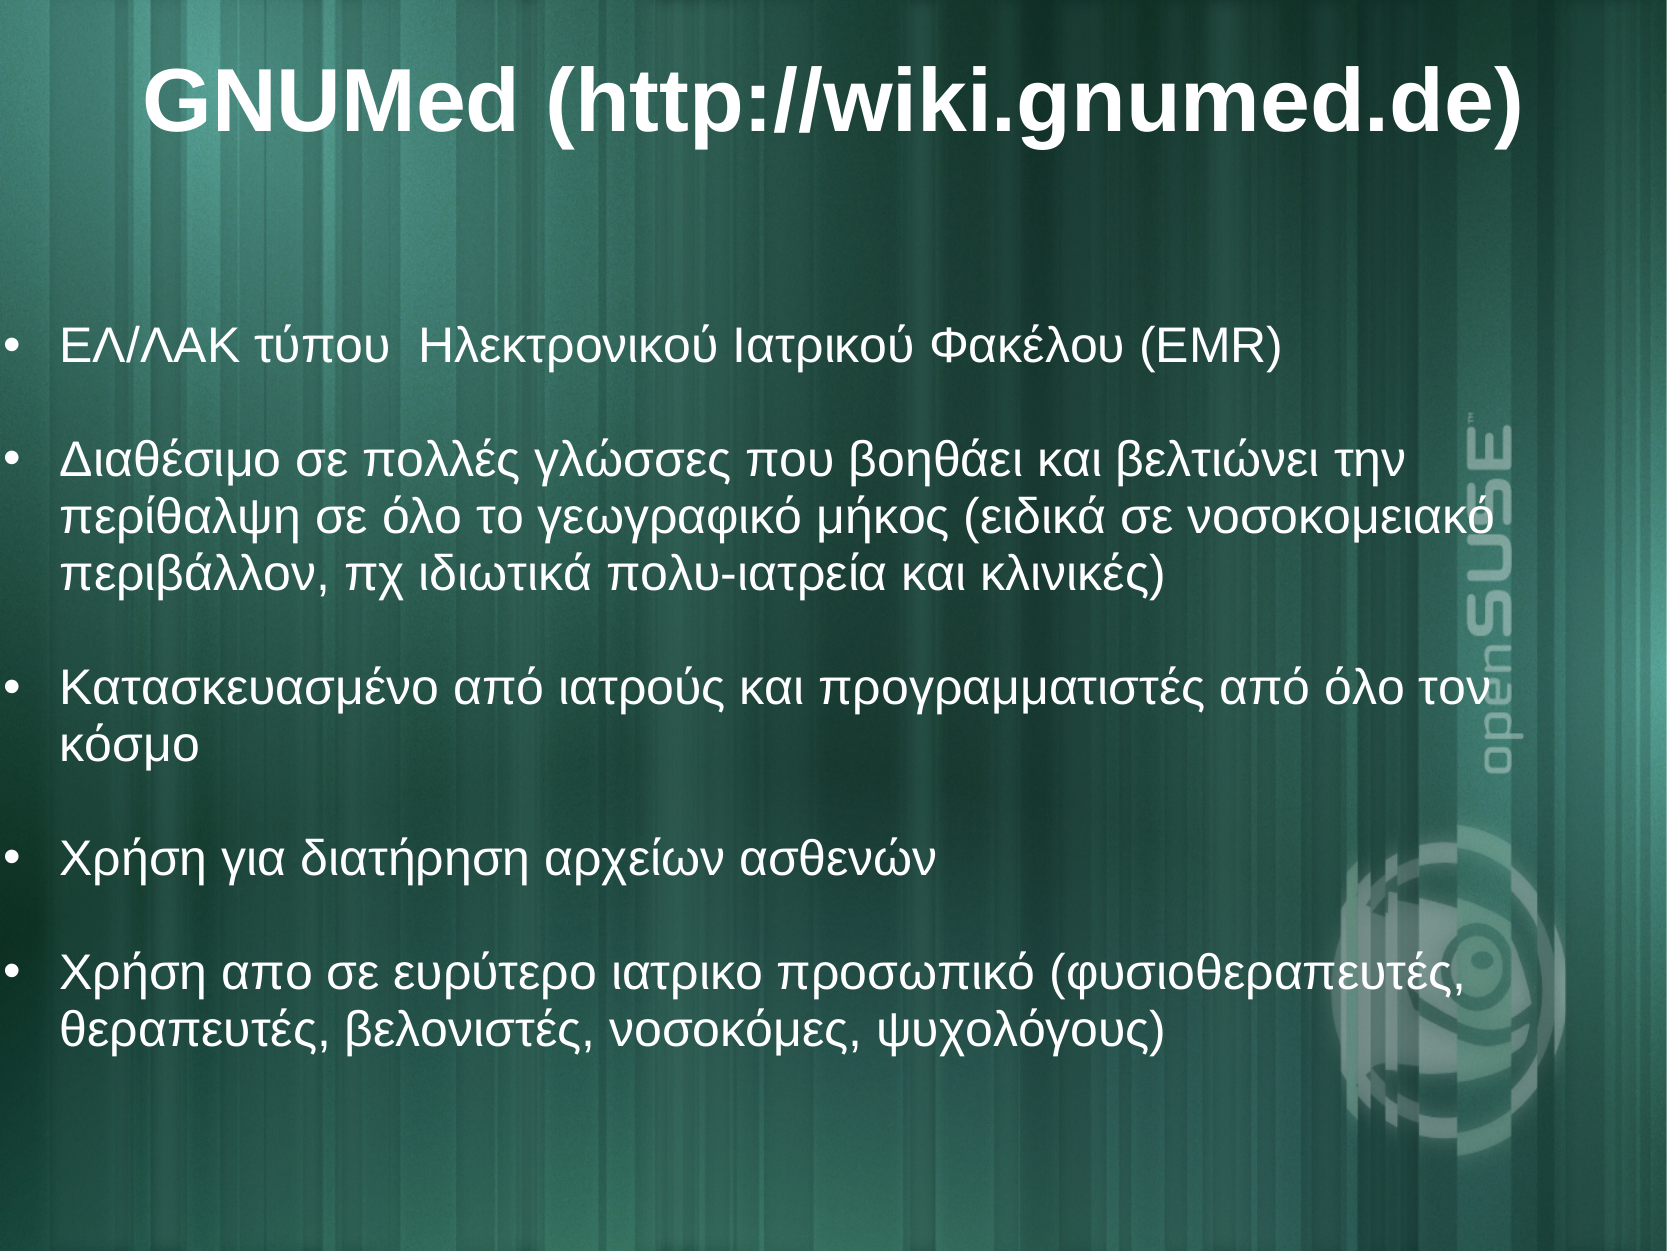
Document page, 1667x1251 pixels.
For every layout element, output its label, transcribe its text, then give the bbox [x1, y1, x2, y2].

picture [0, 0, 1667, 1251]
title GNUMed (http://wiki.gnumed.de) [40, 50, 1627, 201]
list ΕΛ/ΛΑΚ τύπου Ηλεκτρονικού Ιατρικού Φακέλου (EMR) Διαθέσιμο σε πολλές γλώσσες που βοηθάει και βελτιώνει την περίθαλψη σε όλο το γεωγραφικό μήκος (ειδικά σε νοσοκομειακό περιβάλλον, πχ ιδιωτικά πολυ-ιατρεία και κλινικές) Κατασκευασμένο από ιατρούς και προγραμματιστές από όλο τον κόσμο Χρήση για διατήρηση αρχείων ασθενών Χρήση απο σε ευρύτερο ιατρικο προσωπικό (φυσιοθεραπευτές, θεραπευτές, βελονιστές, νοσοκόμες, ψυχολόγους) [0, 316, 1592, 1251]
